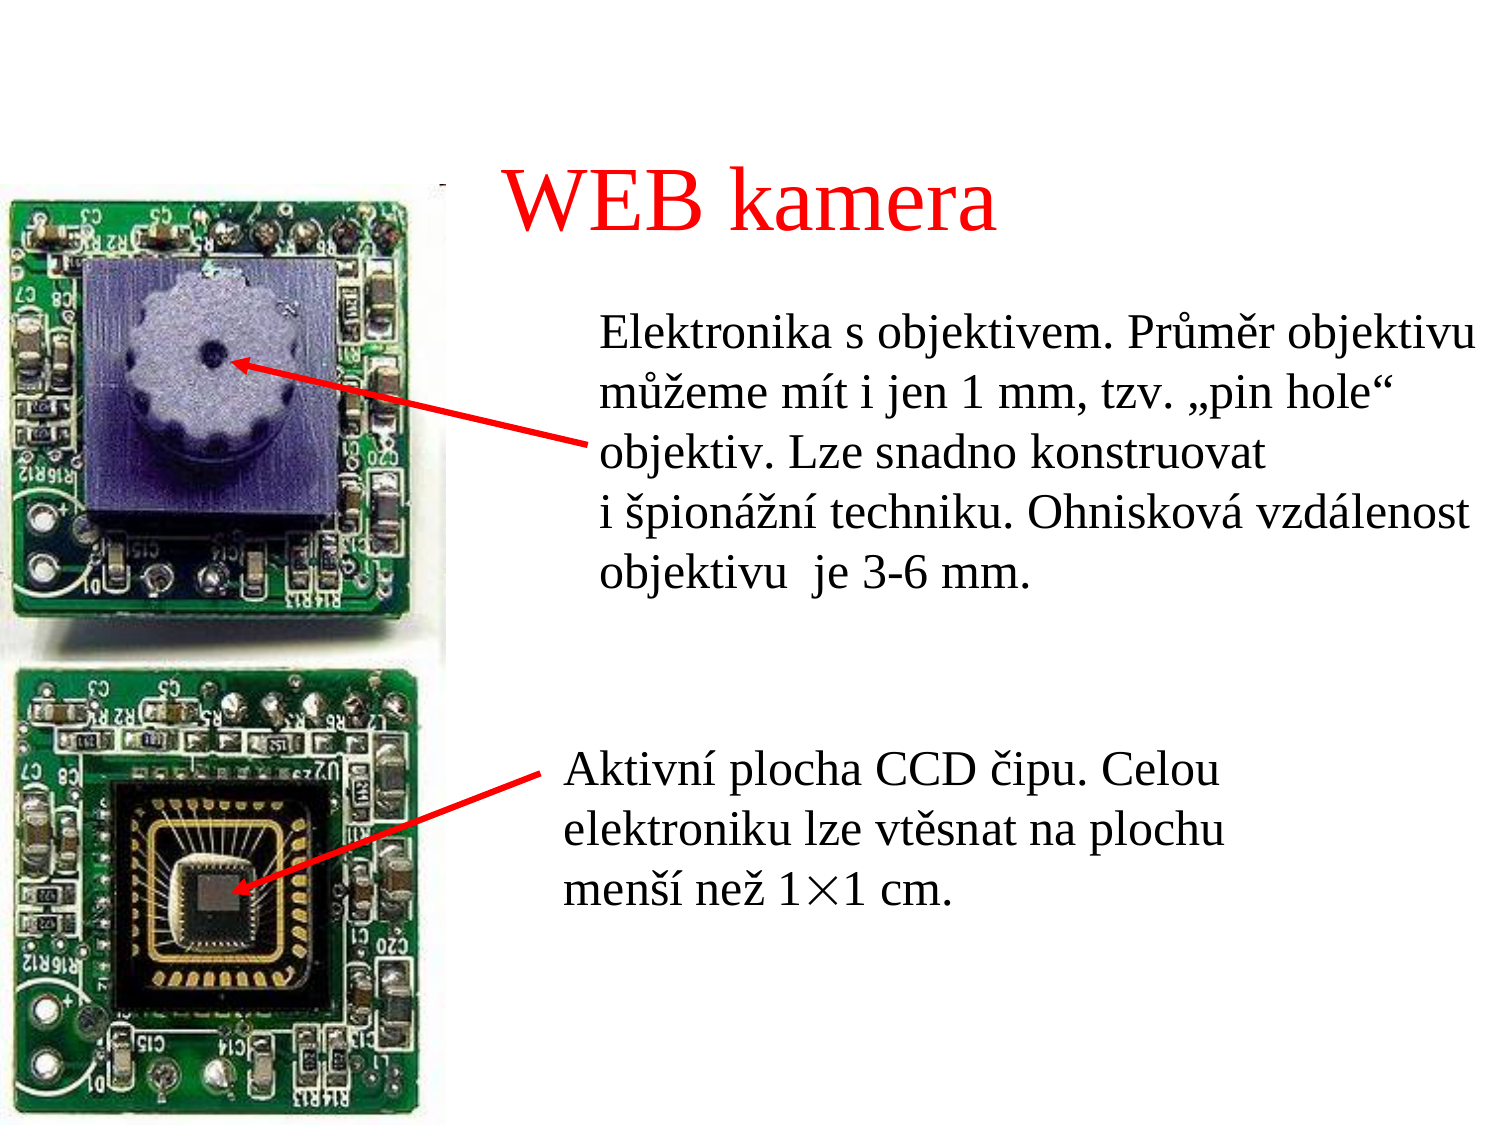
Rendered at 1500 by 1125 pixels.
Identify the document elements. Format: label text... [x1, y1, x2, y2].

text_box Elektronika s objektivem. Průměr objektivu můžeme mít i jen 1 mm, tzv. „pin hole“ objektiv. Lze snadno konstruovat i špionážní techniku. Ohnisková vzdálenost objektivu je 3-6 mm. [584, 290, 1500, 607]
text_box Aktivní plocha CCD čipu. Celou elektroniku lze vtěsnat na plochu menší než 11 cm. [549, 727, 1258, 924]
picture [0, 184, 446, 1125]
title WEB kamera [112, 99, 1388, 288]
